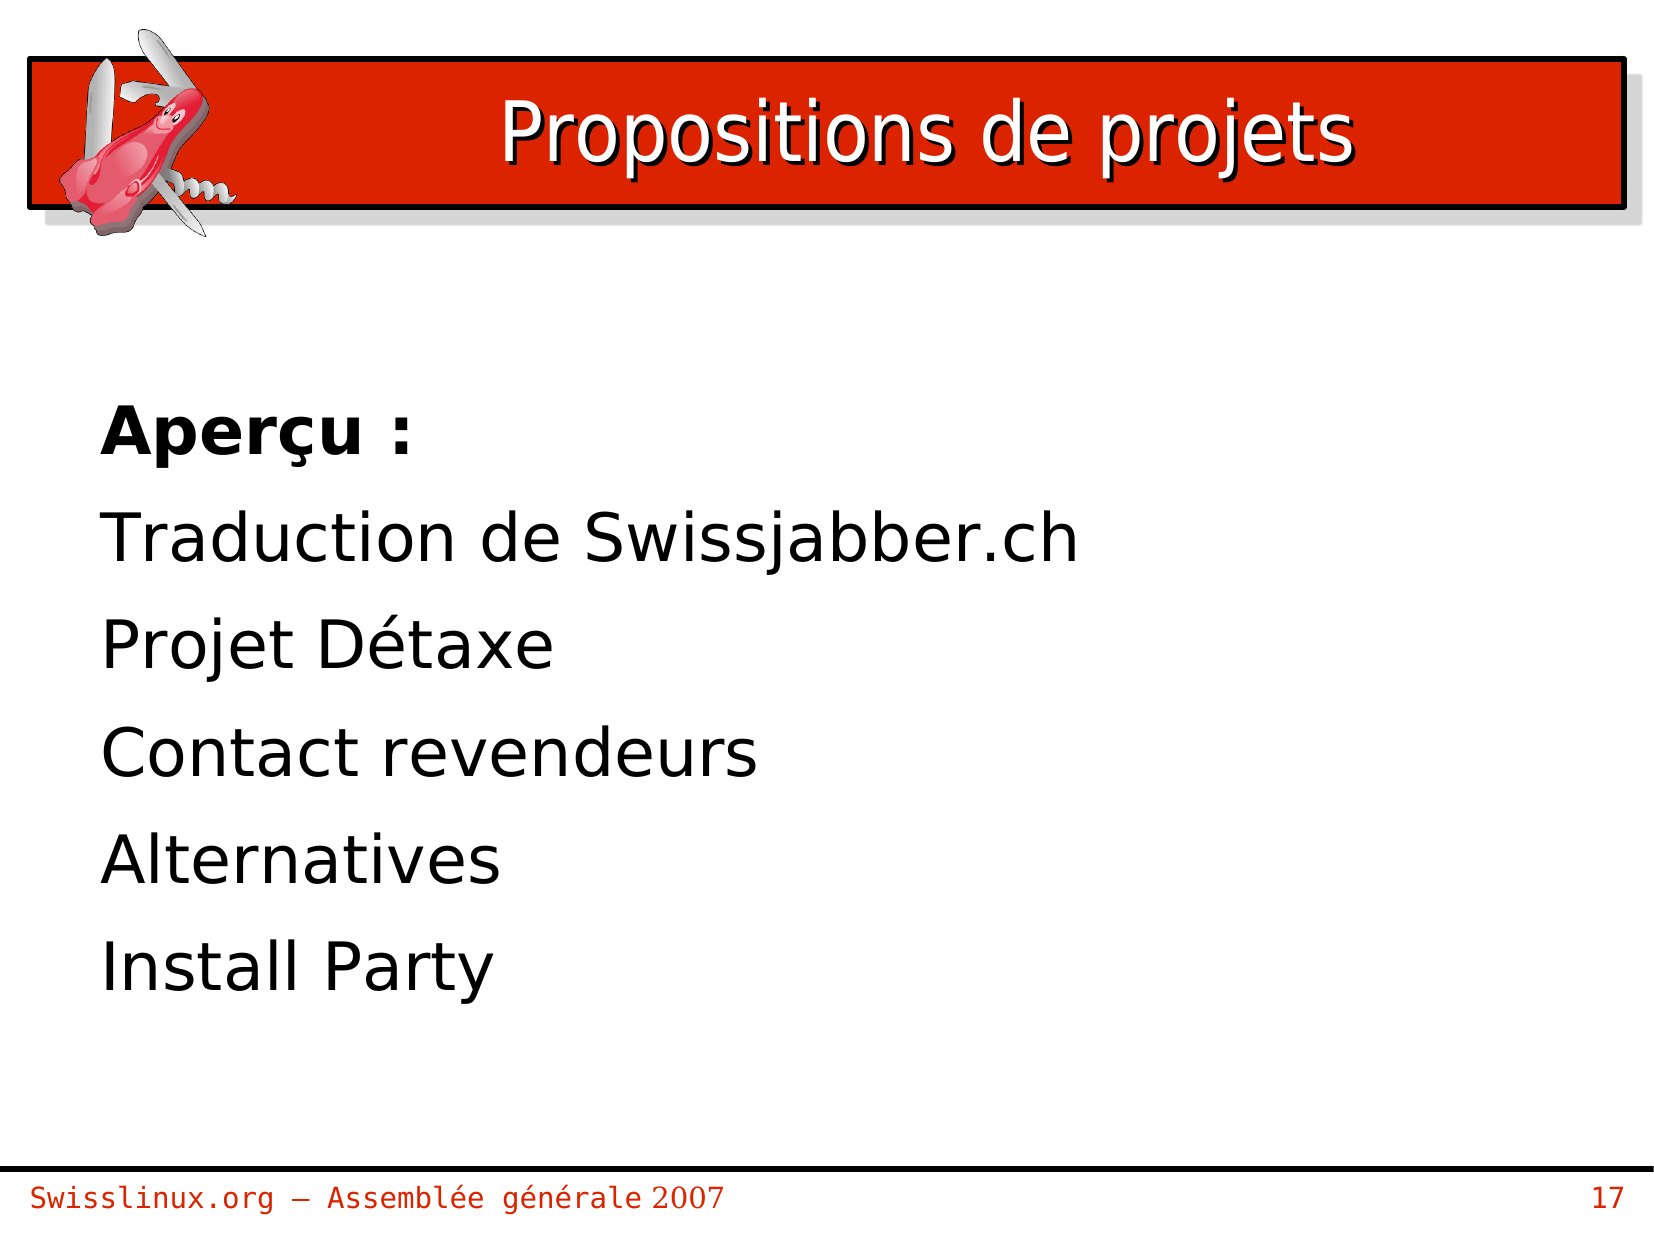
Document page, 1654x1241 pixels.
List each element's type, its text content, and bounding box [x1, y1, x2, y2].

title Propositions de projets [259, 84, 1595, 182]
picture [59, 29, 237, 237]
list Aperçu : Traduction de Swissjabber.ch Projet Détaxe Contact revendeurs Alternatives Install Party [82, 290, 1571, 1109]
